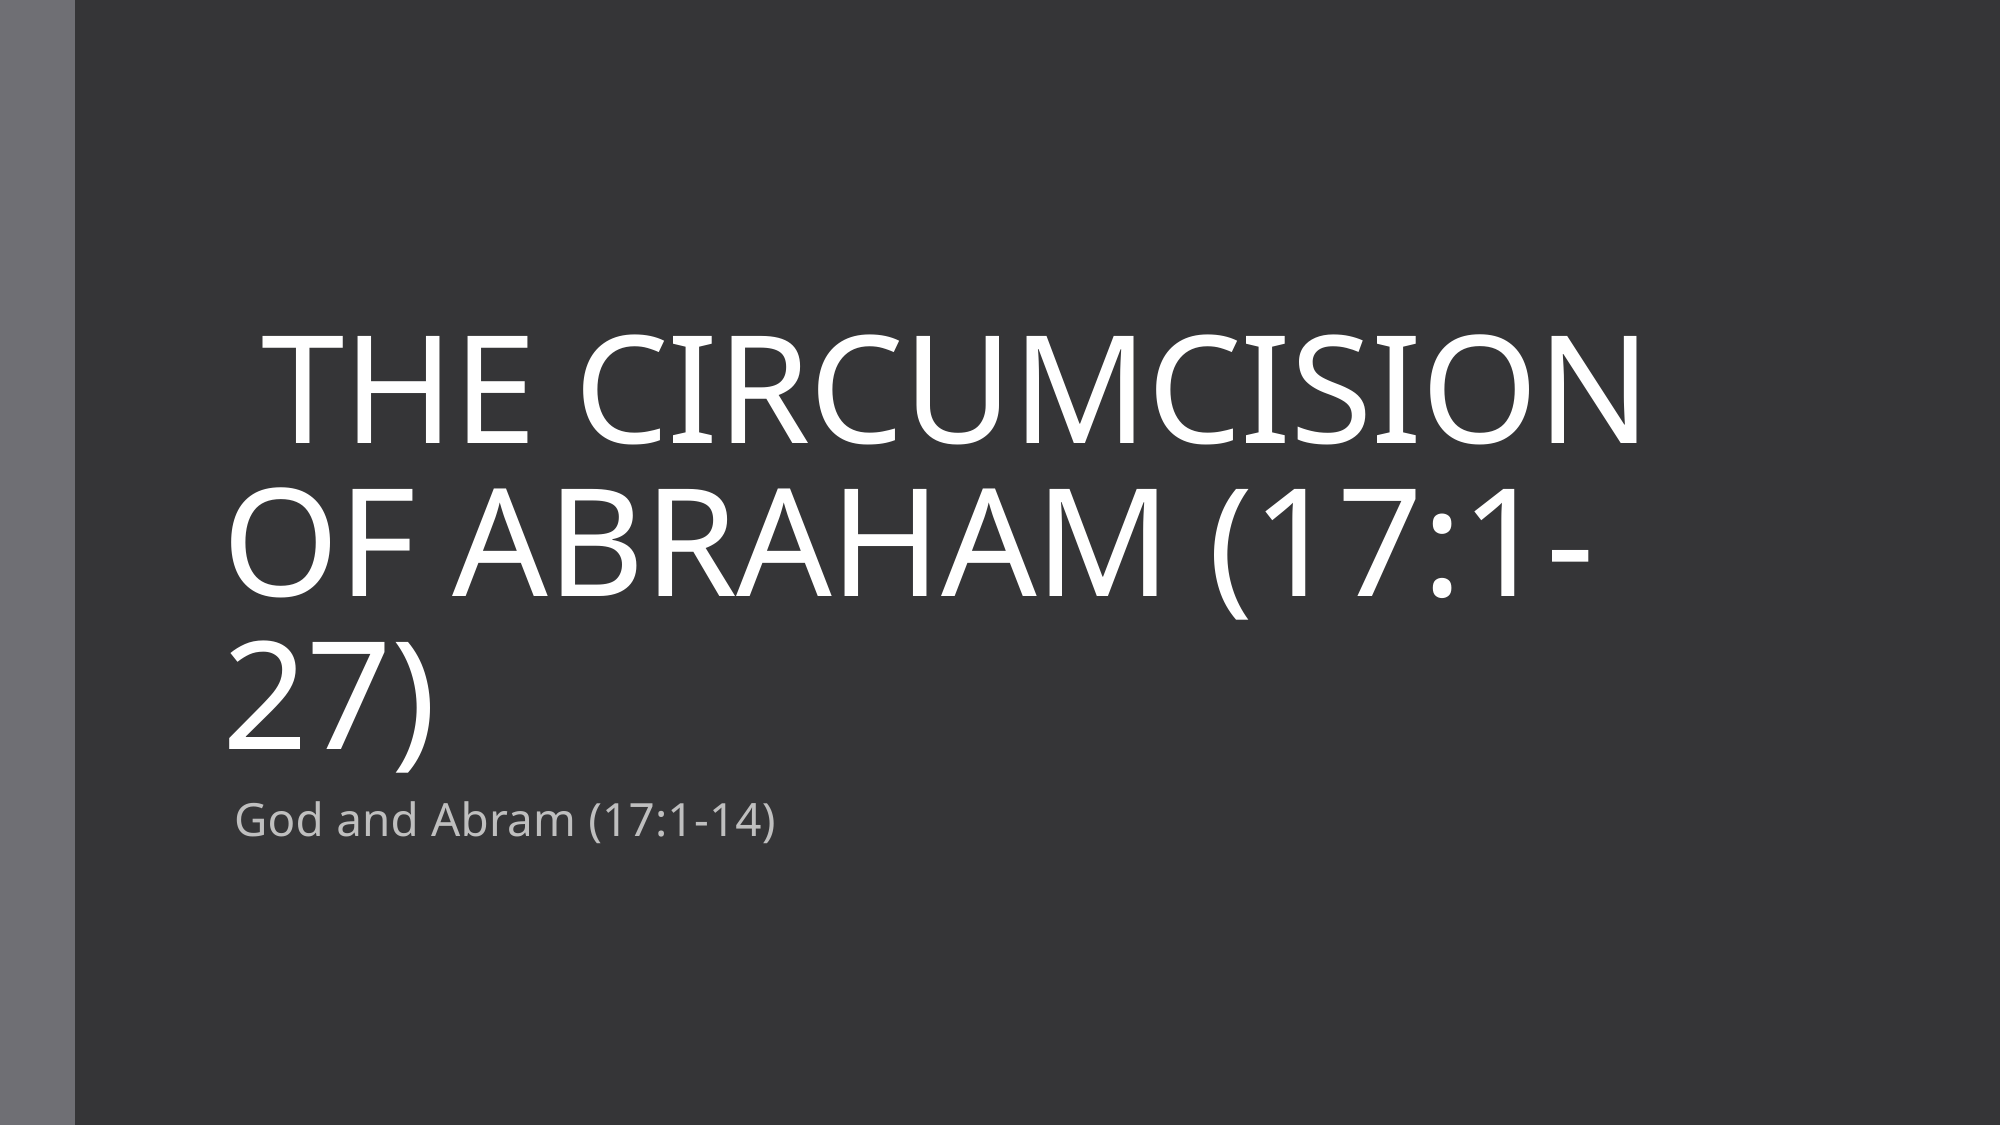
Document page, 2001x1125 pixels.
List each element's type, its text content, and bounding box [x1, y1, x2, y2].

title THE CIRCUMCISION OF ABRAHAM (17:1-27) [206, 124, 1752, 787]
subtitle God and Abram (17:1-14) [206, 787, 1752, 1066]
